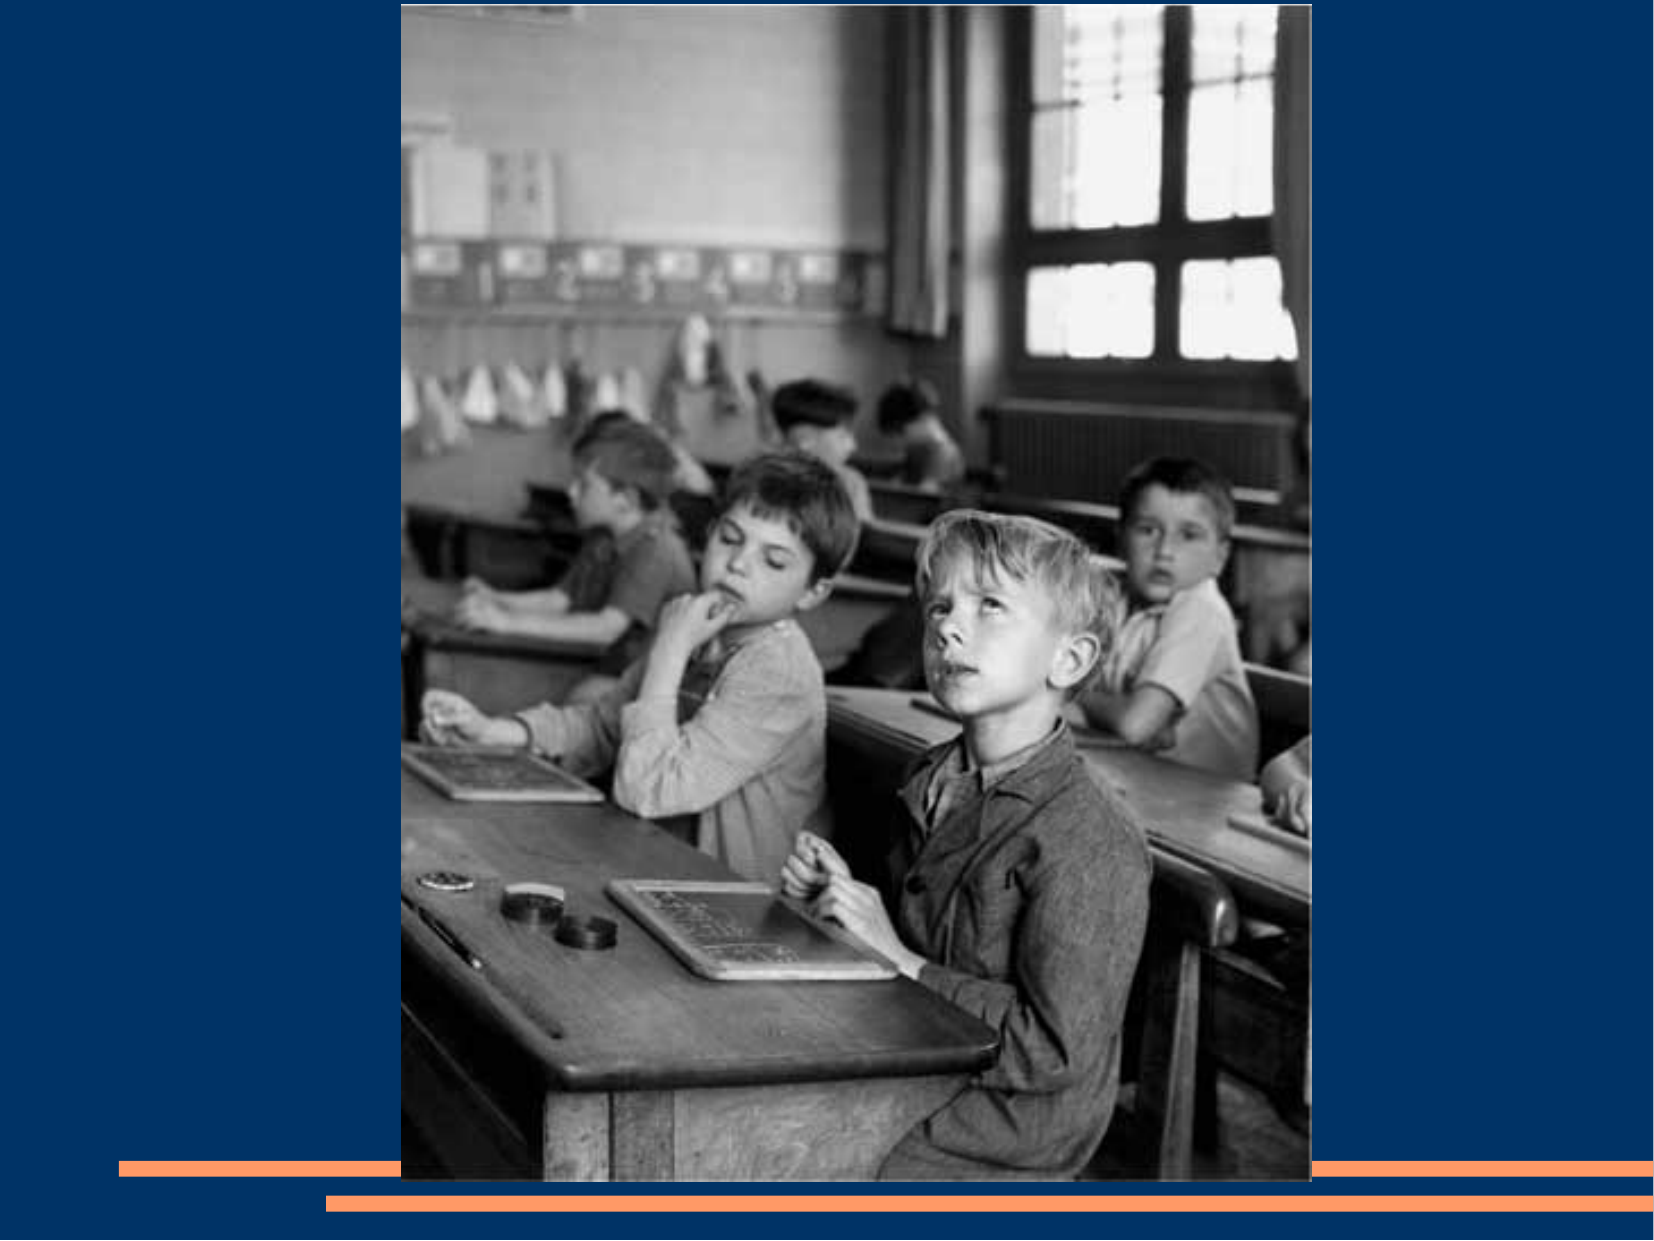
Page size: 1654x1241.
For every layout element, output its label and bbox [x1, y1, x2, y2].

picture [401, 4, 1312, 1182]
